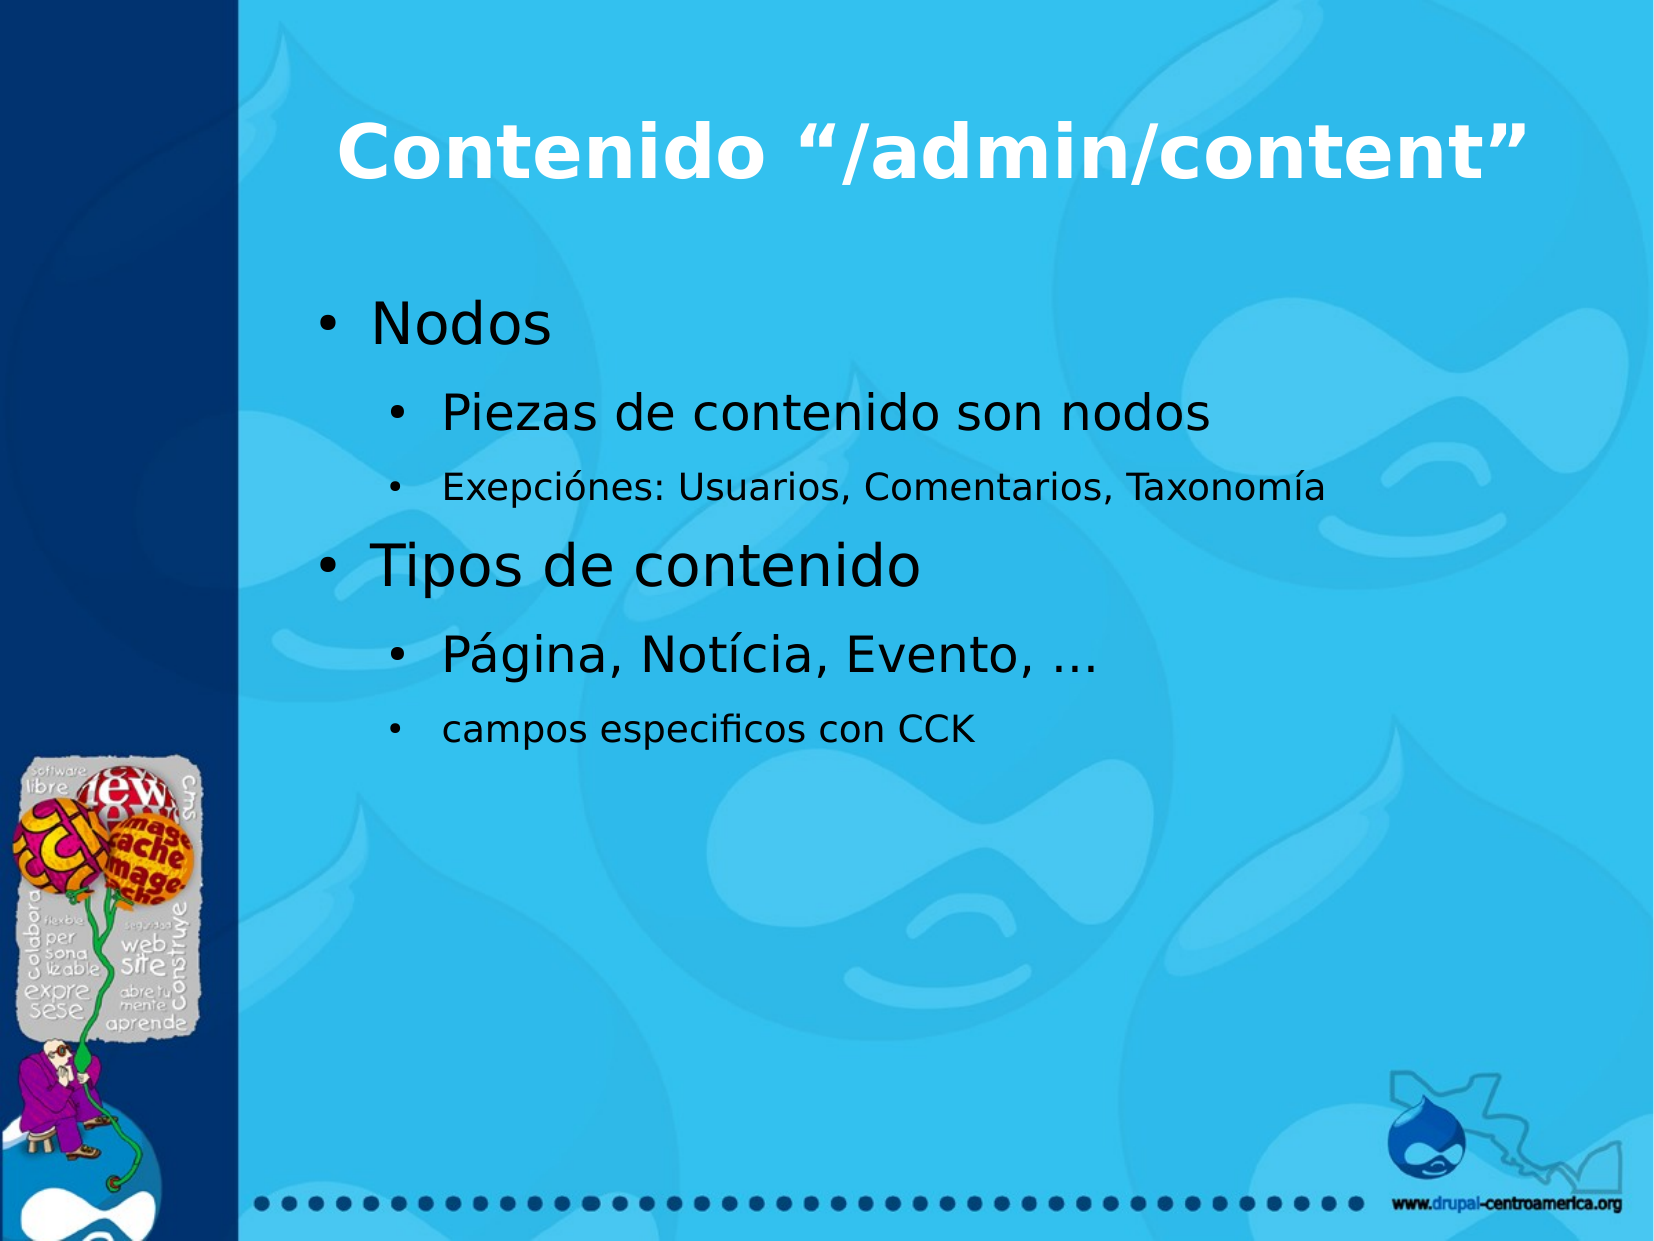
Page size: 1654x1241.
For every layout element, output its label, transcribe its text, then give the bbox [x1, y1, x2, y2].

list Nodos Piezas de contenido son nodos Exepciónes: Usuarios, Comentarios, Taxonomía Tipos de contenido Página, Notícia, Evento, ... campos especificos con CCK [300, 290, 1571, 1109]
title Contenido “/admin/content” [300, 56, 1571, 250]
picture [0, 0, 1654, 1241]
